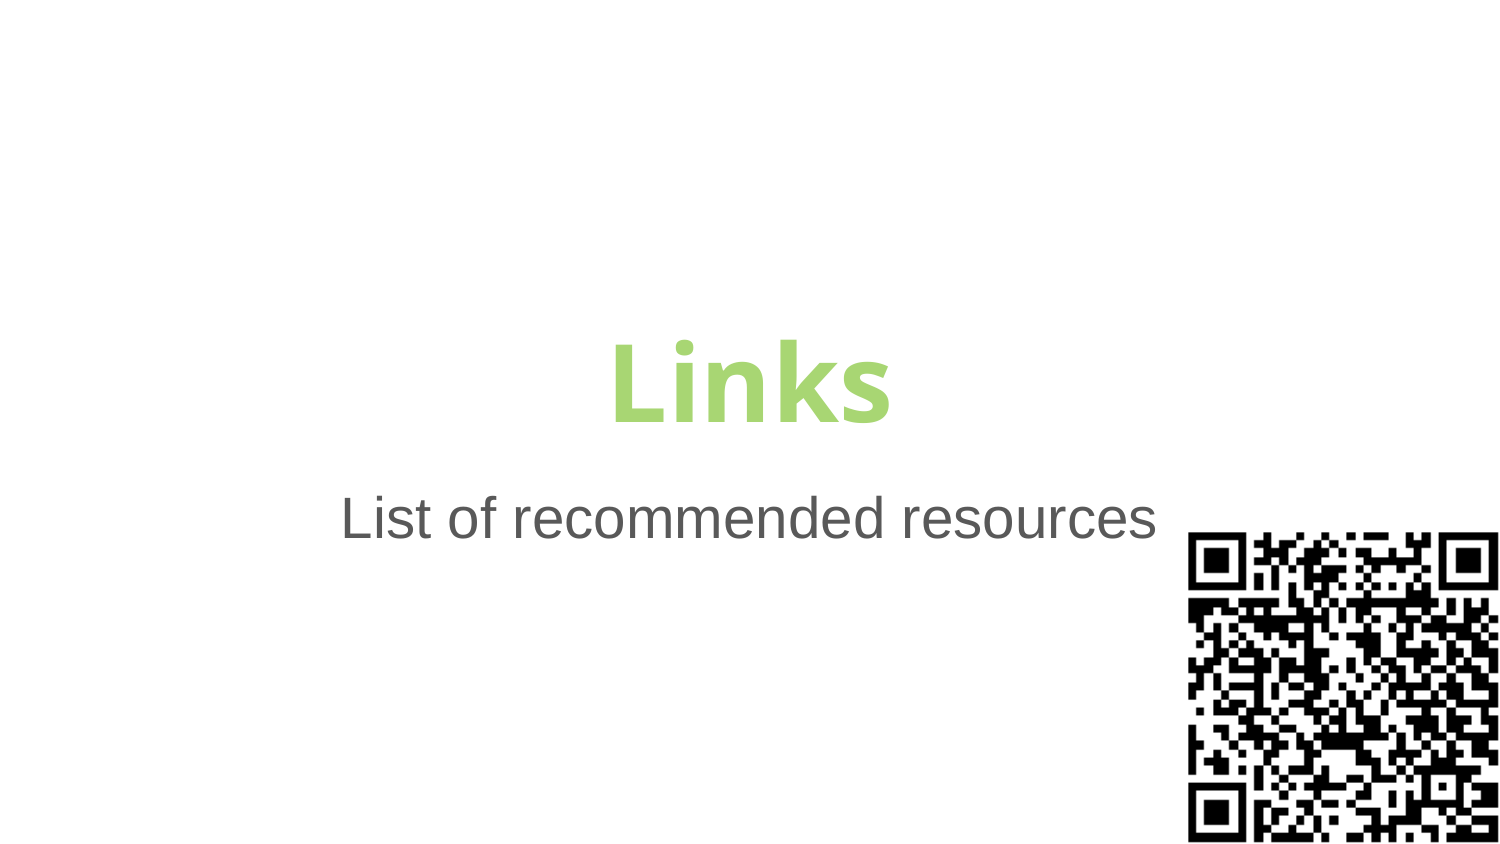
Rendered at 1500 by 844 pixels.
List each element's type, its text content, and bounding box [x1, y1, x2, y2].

picture [1187, 531, 1500, 844]
title Links [51, 122, 1449, 459]
subtitle List of recommended resources [51, 464, 1449, 595]
